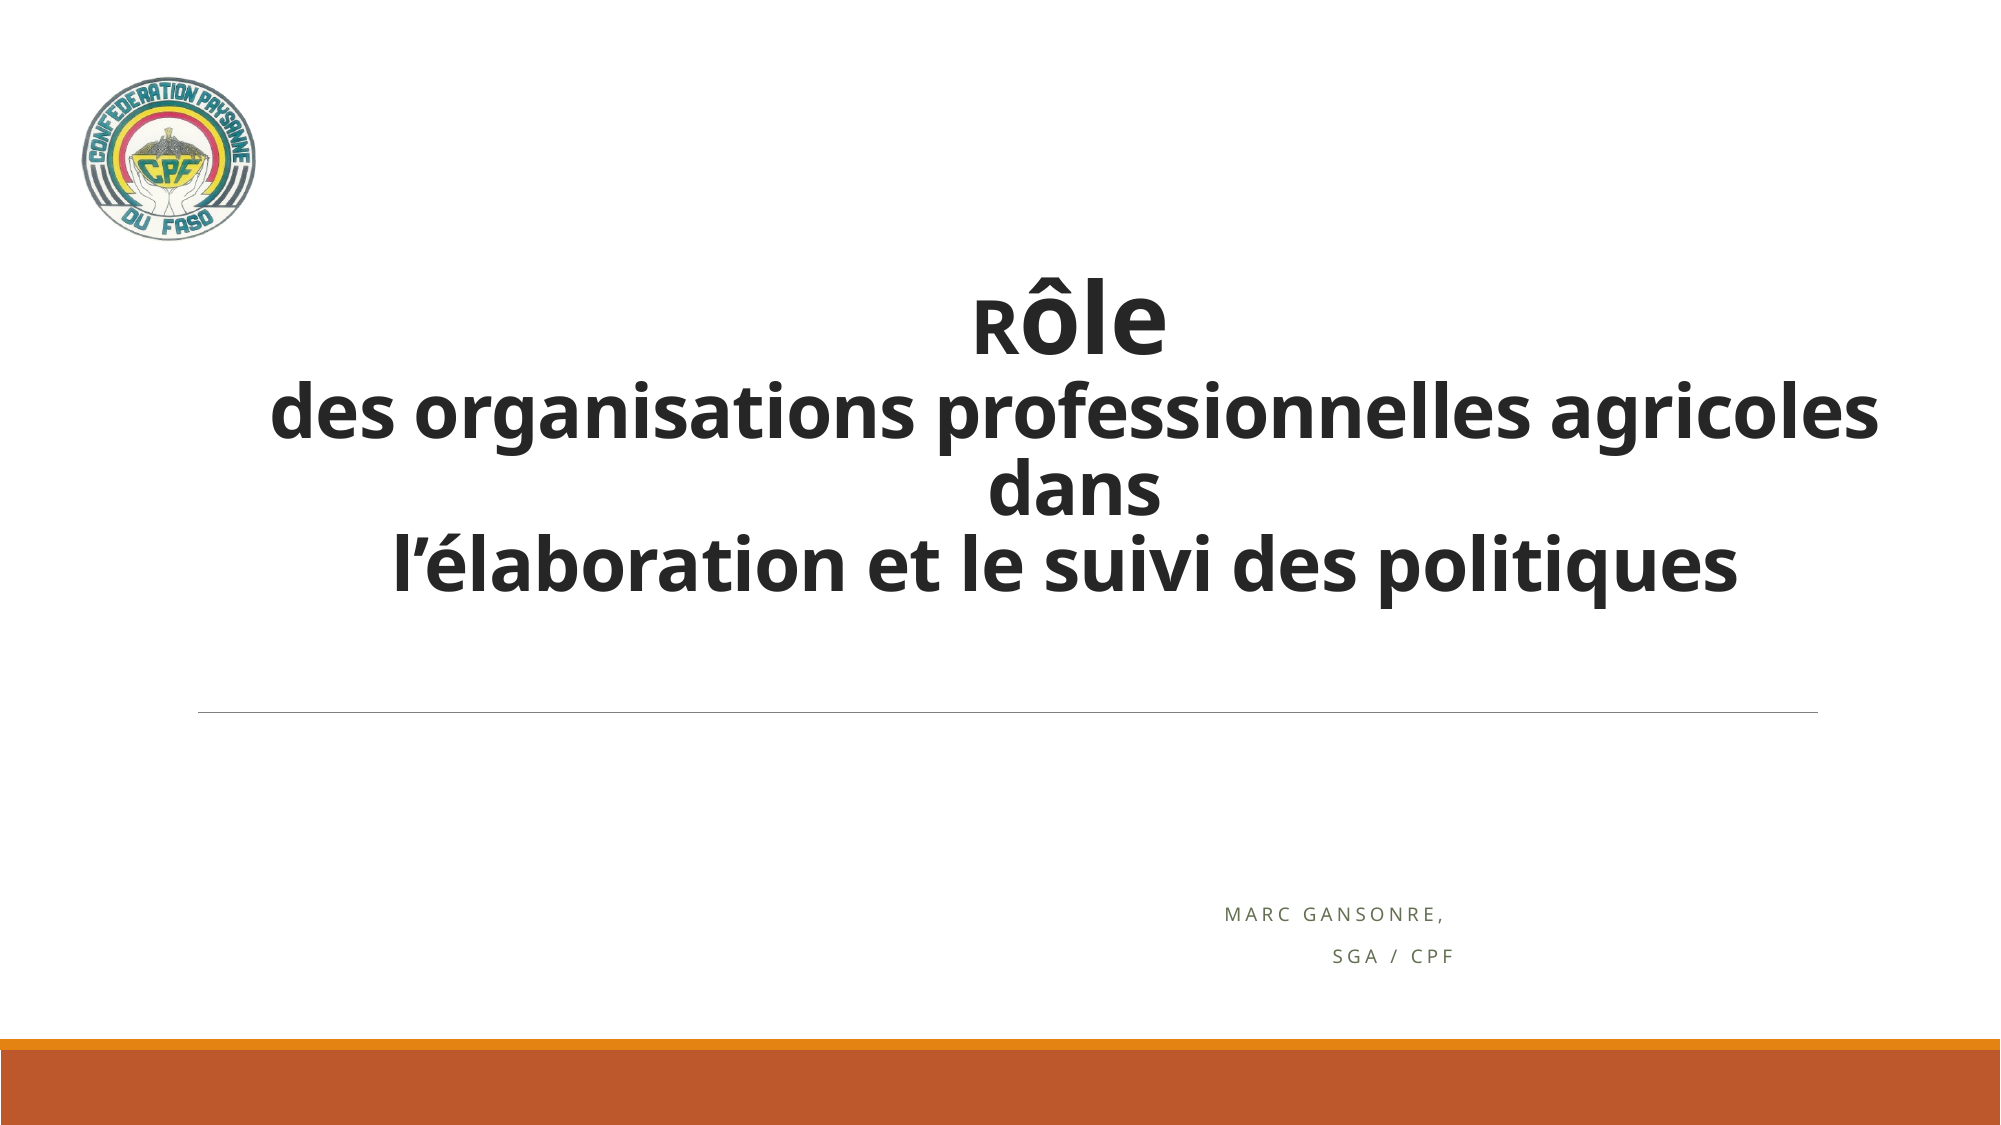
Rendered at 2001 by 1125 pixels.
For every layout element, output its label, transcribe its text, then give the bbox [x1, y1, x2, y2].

title Rôle des organisations professionnelles agricoles dans l’élaboration et le suivi des politiques [220, 76, 1948, 715]
picture [81, 76, 256, 242]
subtitle Marc GANSONRE, sga / CPF [190, 895, 1863, 982]
